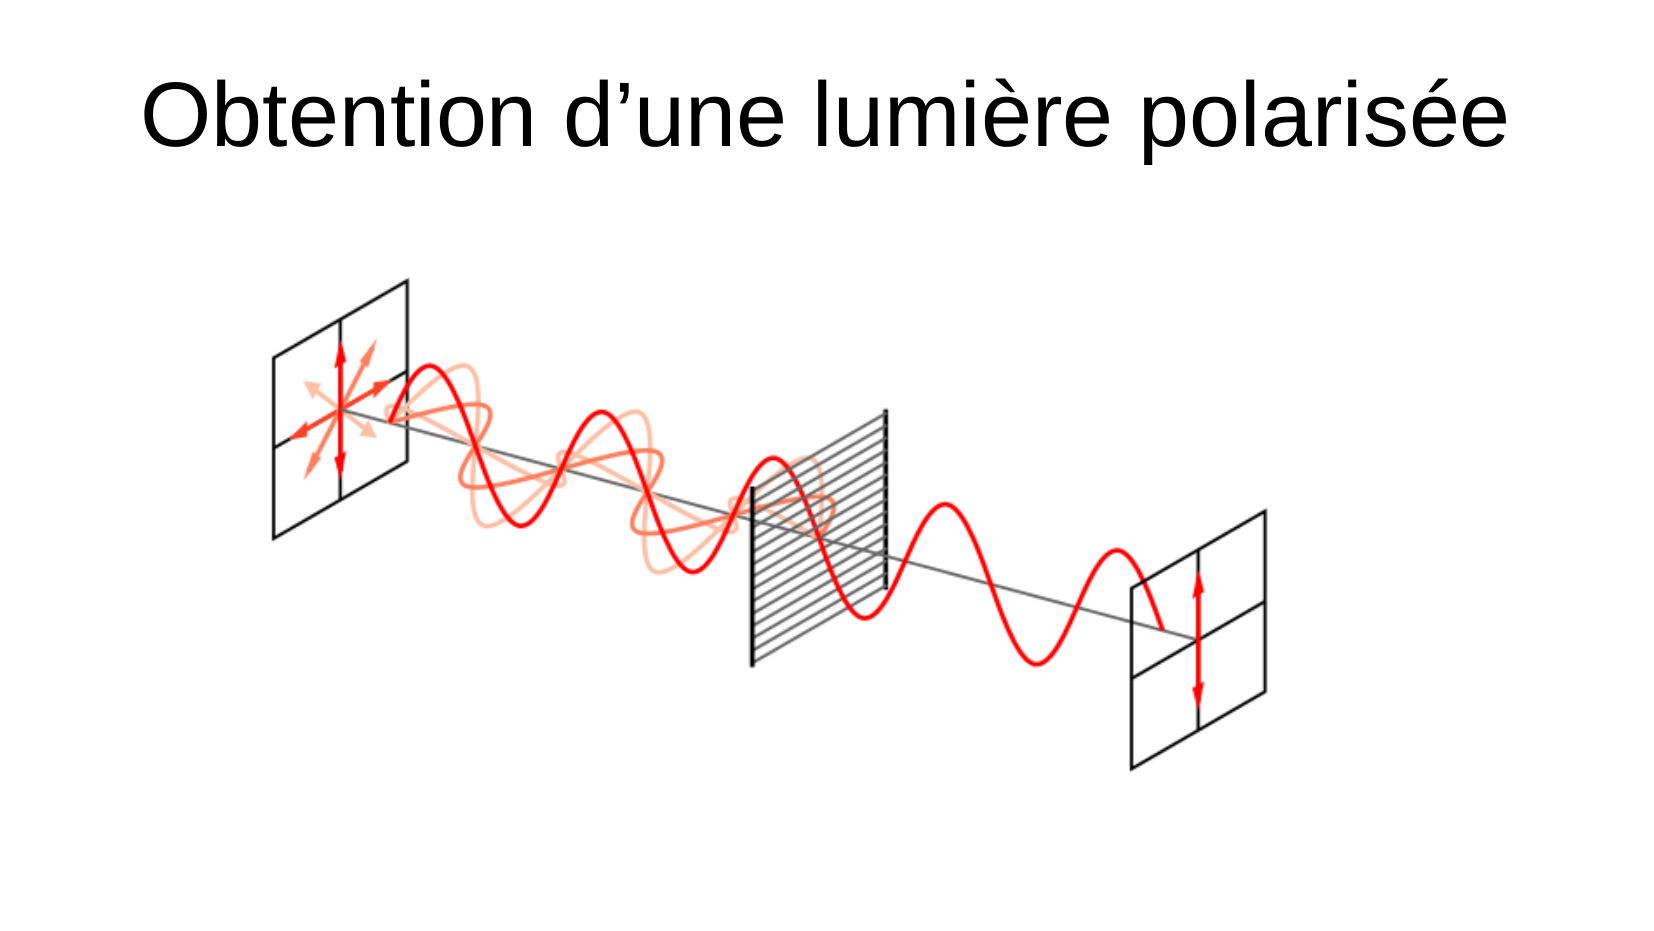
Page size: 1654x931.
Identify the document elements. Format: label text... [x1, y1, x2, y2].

picture [248, 255, 1292, 792]
title Obtention d’une lumière polarisée [82, 37, 1571, 193]
